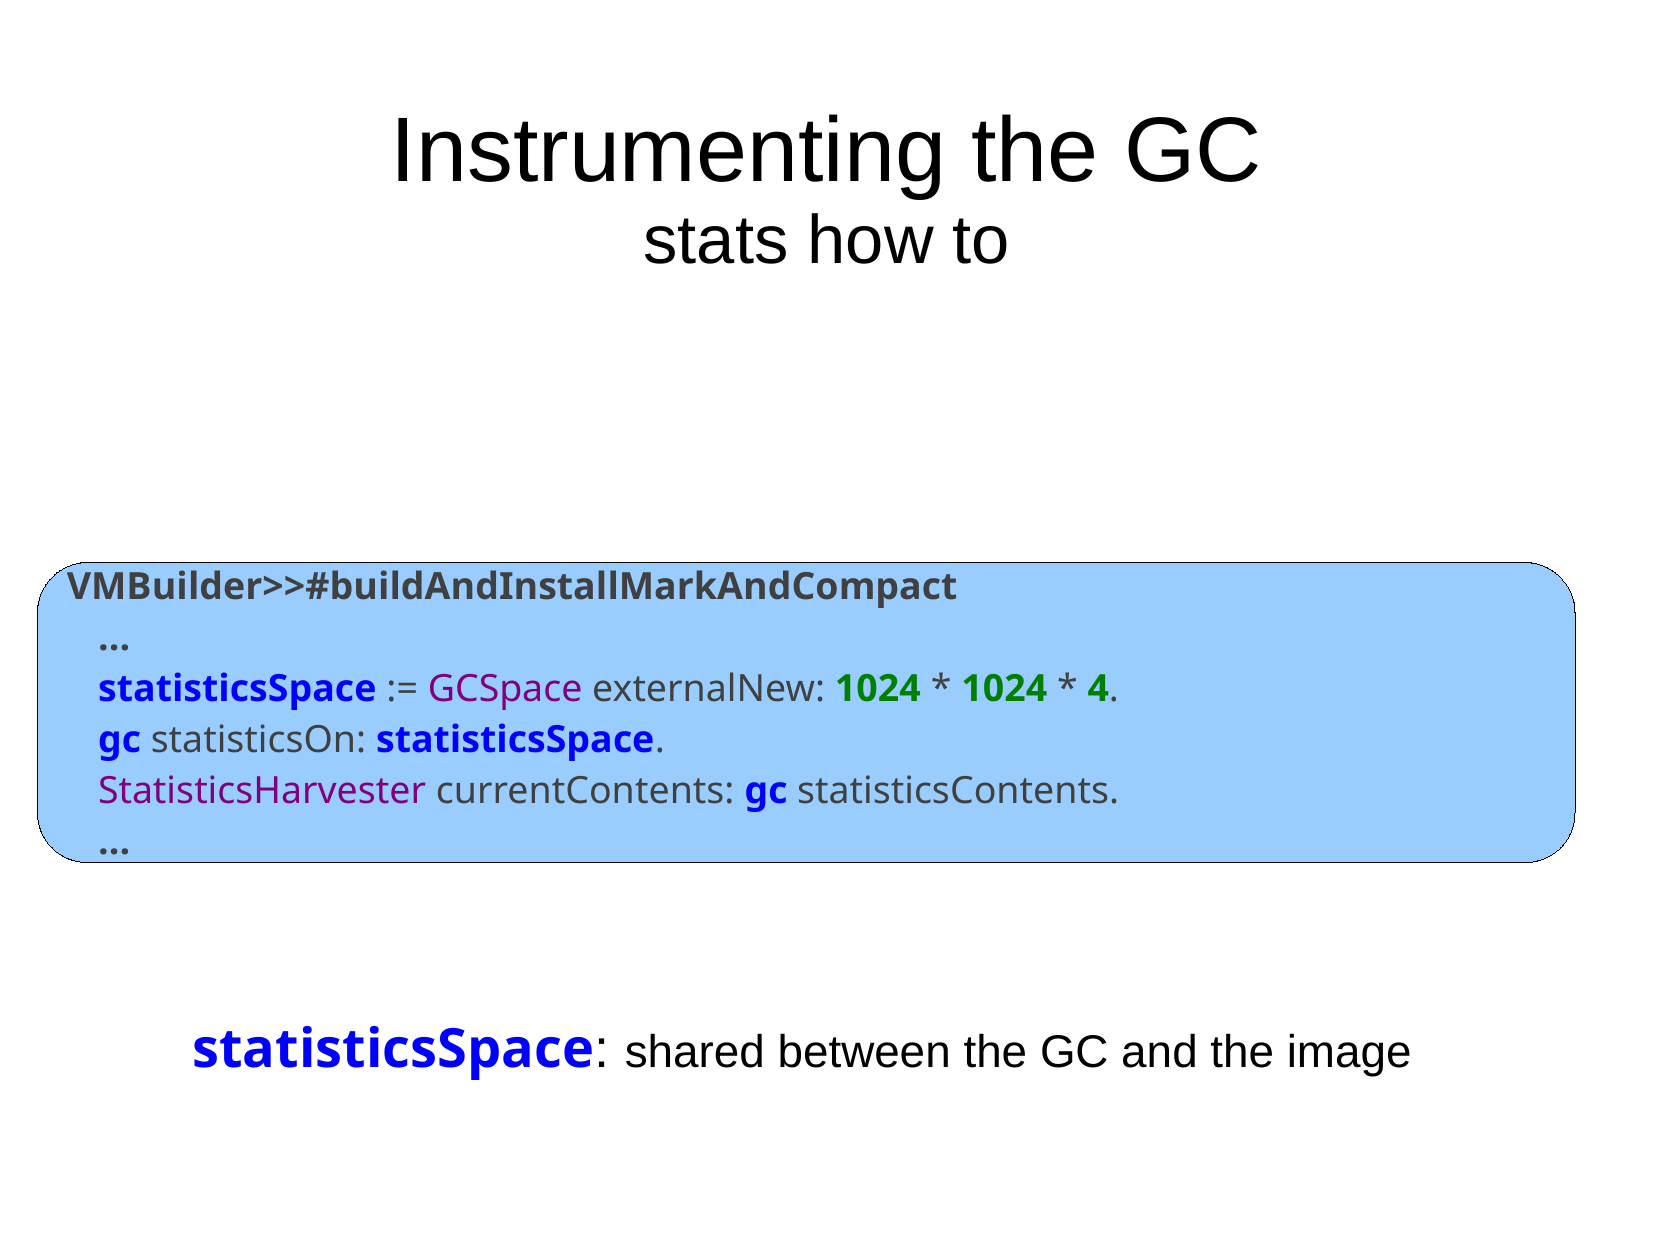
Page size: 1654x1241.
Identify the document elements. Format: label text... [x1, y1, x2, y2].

text_box statisticsSpace: shared between the GC and the image [106, 1002, 1607, 1153]
text_box Instrumenting the GC stats how to [143, 91, 1511, 286]
text_box VMBuilder>>#buildAndInstallMarkAndCompact ... statisticsSpace := GCSpace externalNew: 1024 * 1024 * 4. gc statisticsOn: statisticsSpace. StatisticsHarvester currentContents: gc statisticsContents. ... [37, 562, 1576, 863]
